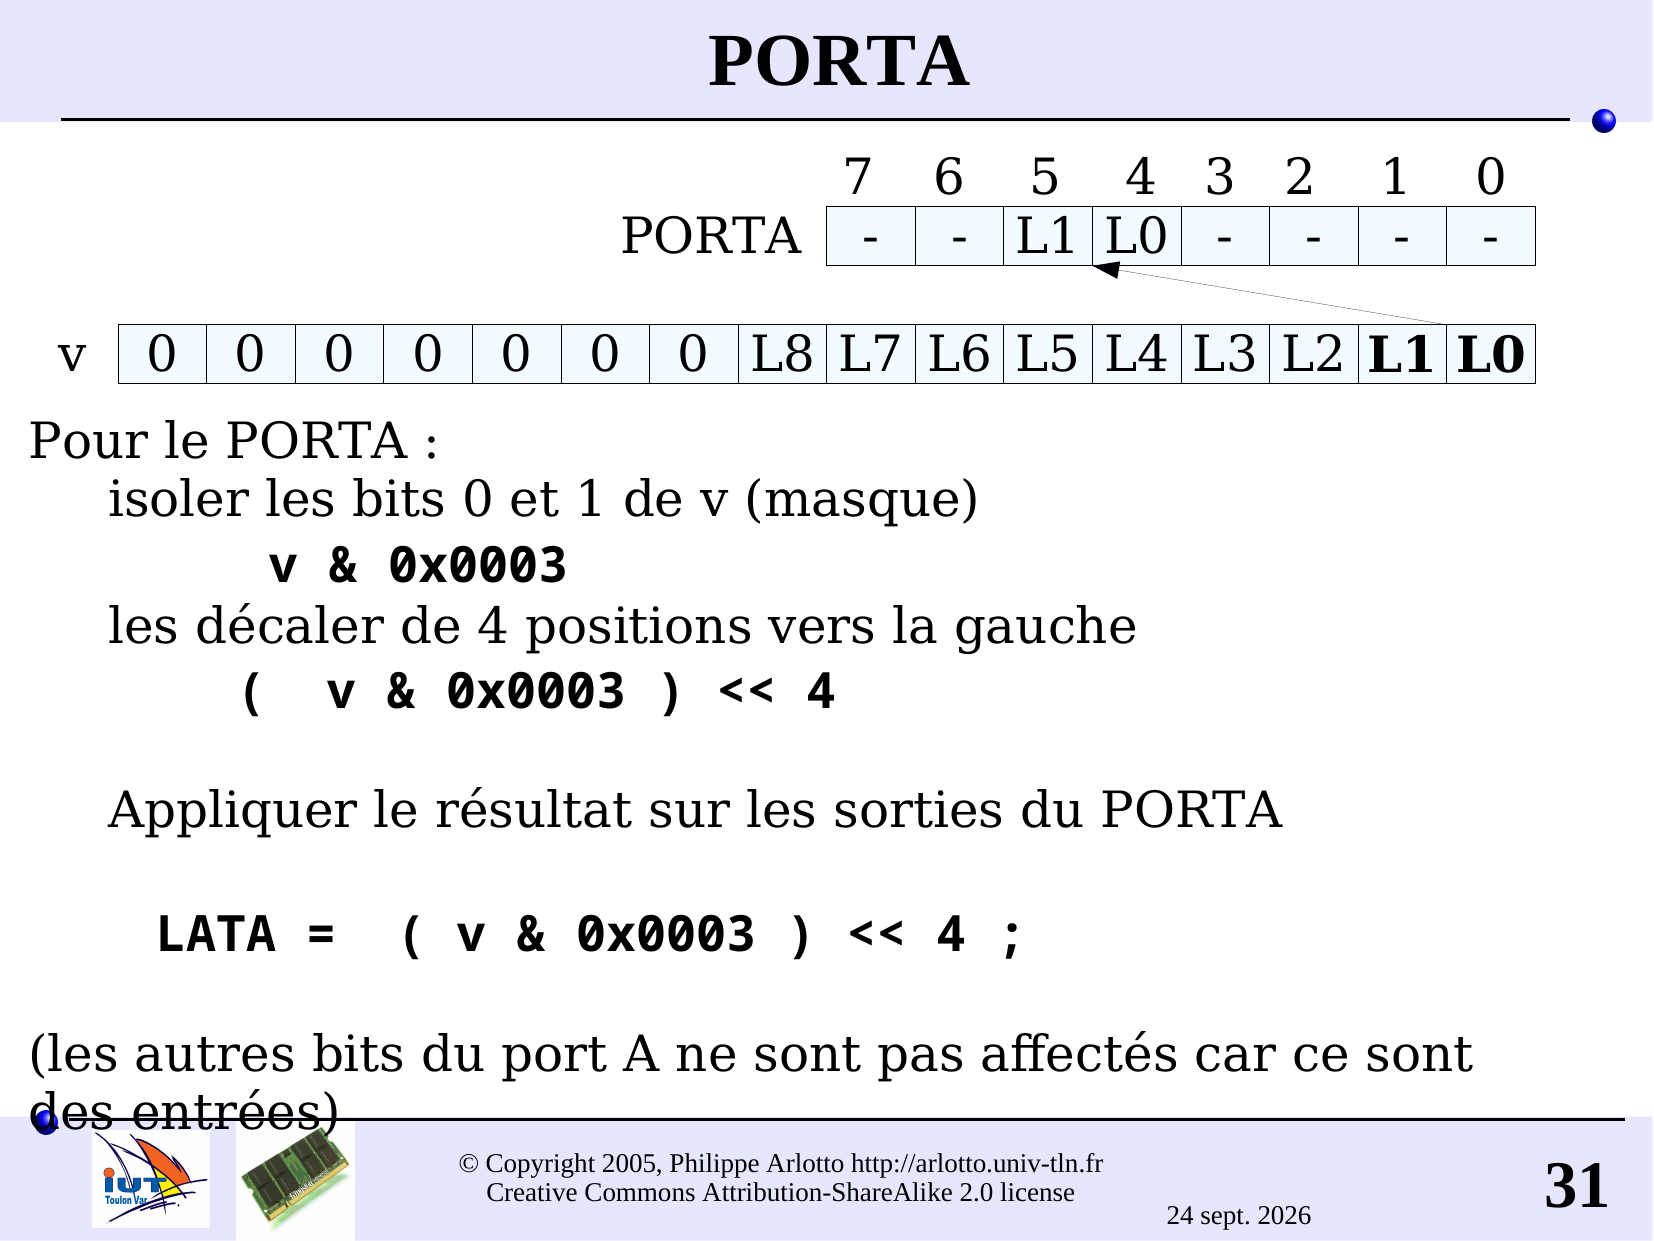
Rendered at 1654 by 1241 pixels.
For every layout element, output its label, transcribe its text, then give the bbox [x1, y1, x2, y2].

text_box 0 [119, 324, 206, 384]
text_box 0 [383, 324, 473, 384]
text_box - [1358, 206, 1446, 266]
text_box L2 [1269, 324, 1358, 384]
text_box L3 [1182, 324, 1269, 384]
text_box L4 [1092, 324, 1182, 384]
picture [302, 1123, 314, 1127]
text_box - [1269, 206, 1358, 266]
text_box - [1446, 206, 1536, 266]
text_box - [916, 206, 1004, 266]
text_box L8 [738, 324, 827, 384]
text_box - [1181, 206, 1269, 266]
text_box 0 [206, 324, 295, 384]
picture [275, 1123, 288, 1127]
text_box L7 [827, 324, 915, 384]
text_box L0 [1446, 324, 1536, 384]
text_box L0 [1093, 206, 1181, 266]
text_box 7 6 5 4 3 2 1 0 [826, 147, 1536, 206]
text_box L6 [915, 324, 1003, 384]
text_box 0 [649, 324, 738, 384]
text_box - [826, 206, 916, 266]
text_box 0 [295, 324, 383, 384]
text_box 0 [473, 324, 561, 384]
text_box v [59, 324, 119, 384]
text_box L1 [1358, 324, 1446, 384]
picture [246, 1123, 259, 1127]
text_box PORTA [620, 206, 827, 265]
title PORTA [95, 11, 1585, 110]
text_box Pour le PORTA : isoler les bits 0 et 1 de v (masque) v & 0x0003 les décaler de 4 positions vers la gauche ( v & 0x0003 ) << 4 Appliquer le résultat sur les sorties du PORTA LATA = ( v & 0x0003 ) << 4 ; (les autres bits du port A ne sont pas affectés car ce sont des entrées) [28, 412, 1477, 1123]
text_box L5 [1003, 324, 1092, 384]
text_box L1 [1004, 206, 1093, 266]
text_box 0 [561, 324, 649, 384]
picture [236, 1123, 355, 1241]
